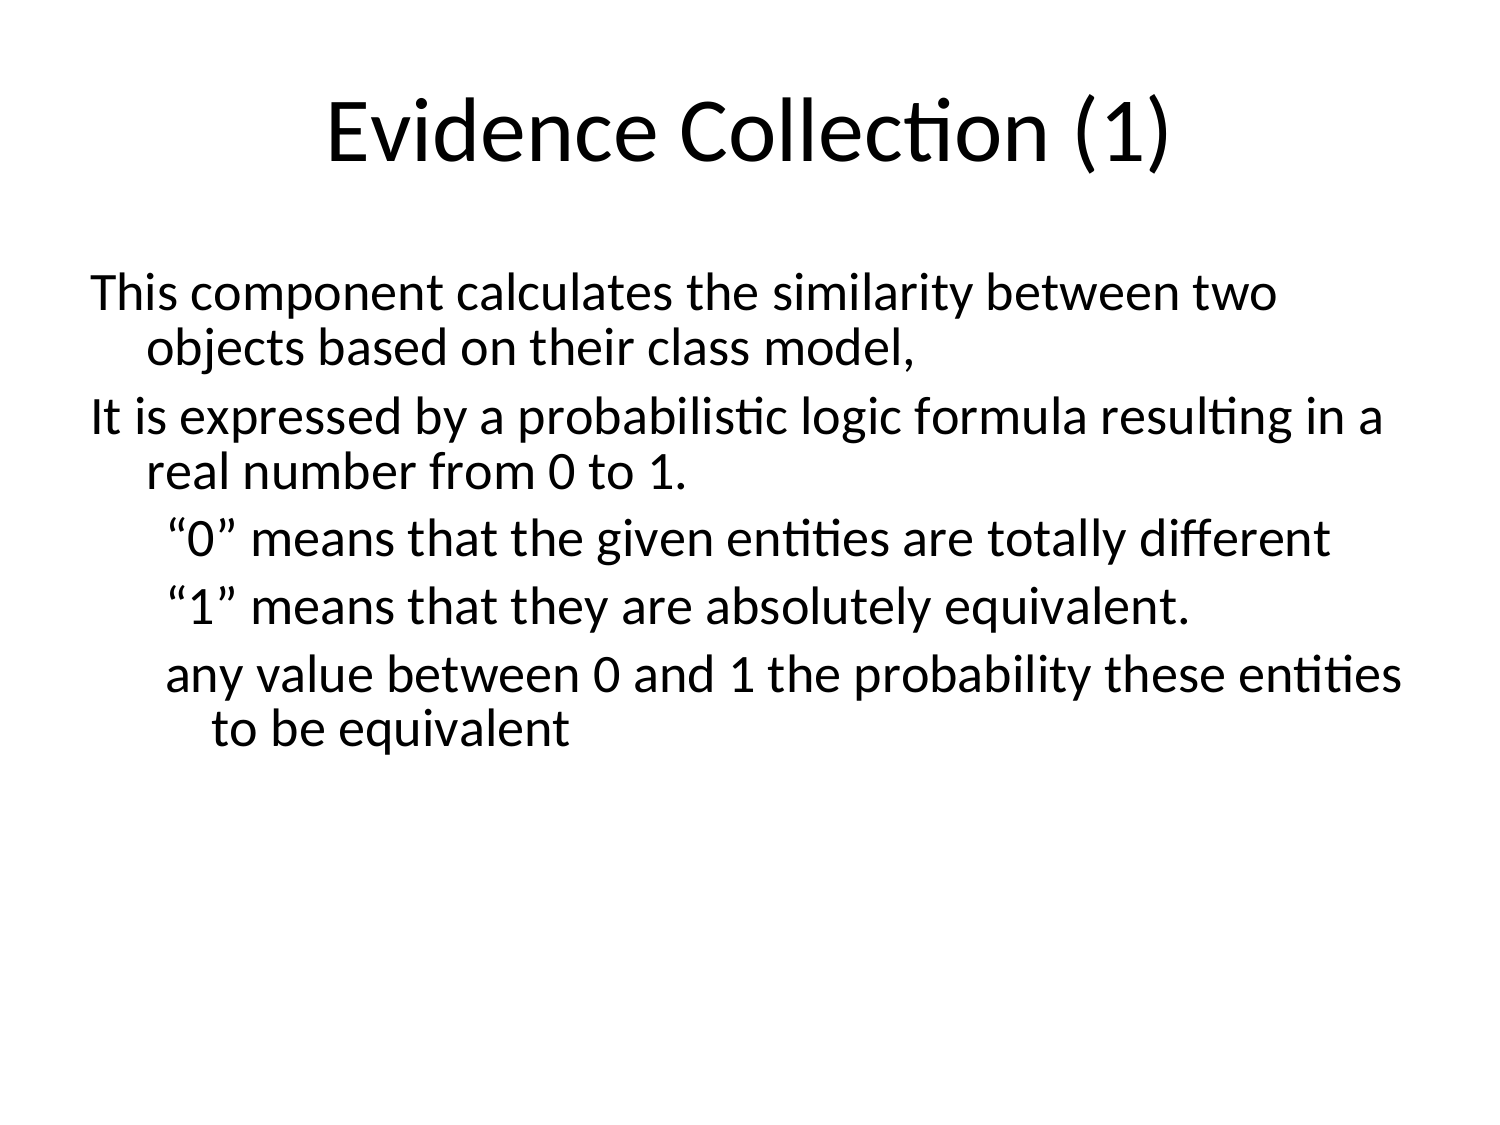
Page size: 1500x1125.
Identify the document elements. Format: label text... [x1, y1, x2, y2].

title Evidence Collection (1) [75, 45, 1426, 233]
list This component calculates the similarity between two objects based on their class model, It is expressed by a probabilistic logic formula resulting in a real number from 0 to 1. “0” means that the given entities are totally different “1” means that they are absolutely equivalent. any value between 0 and 1 the probability these entities to be equivalent [75, 262, 1426, 1049]
